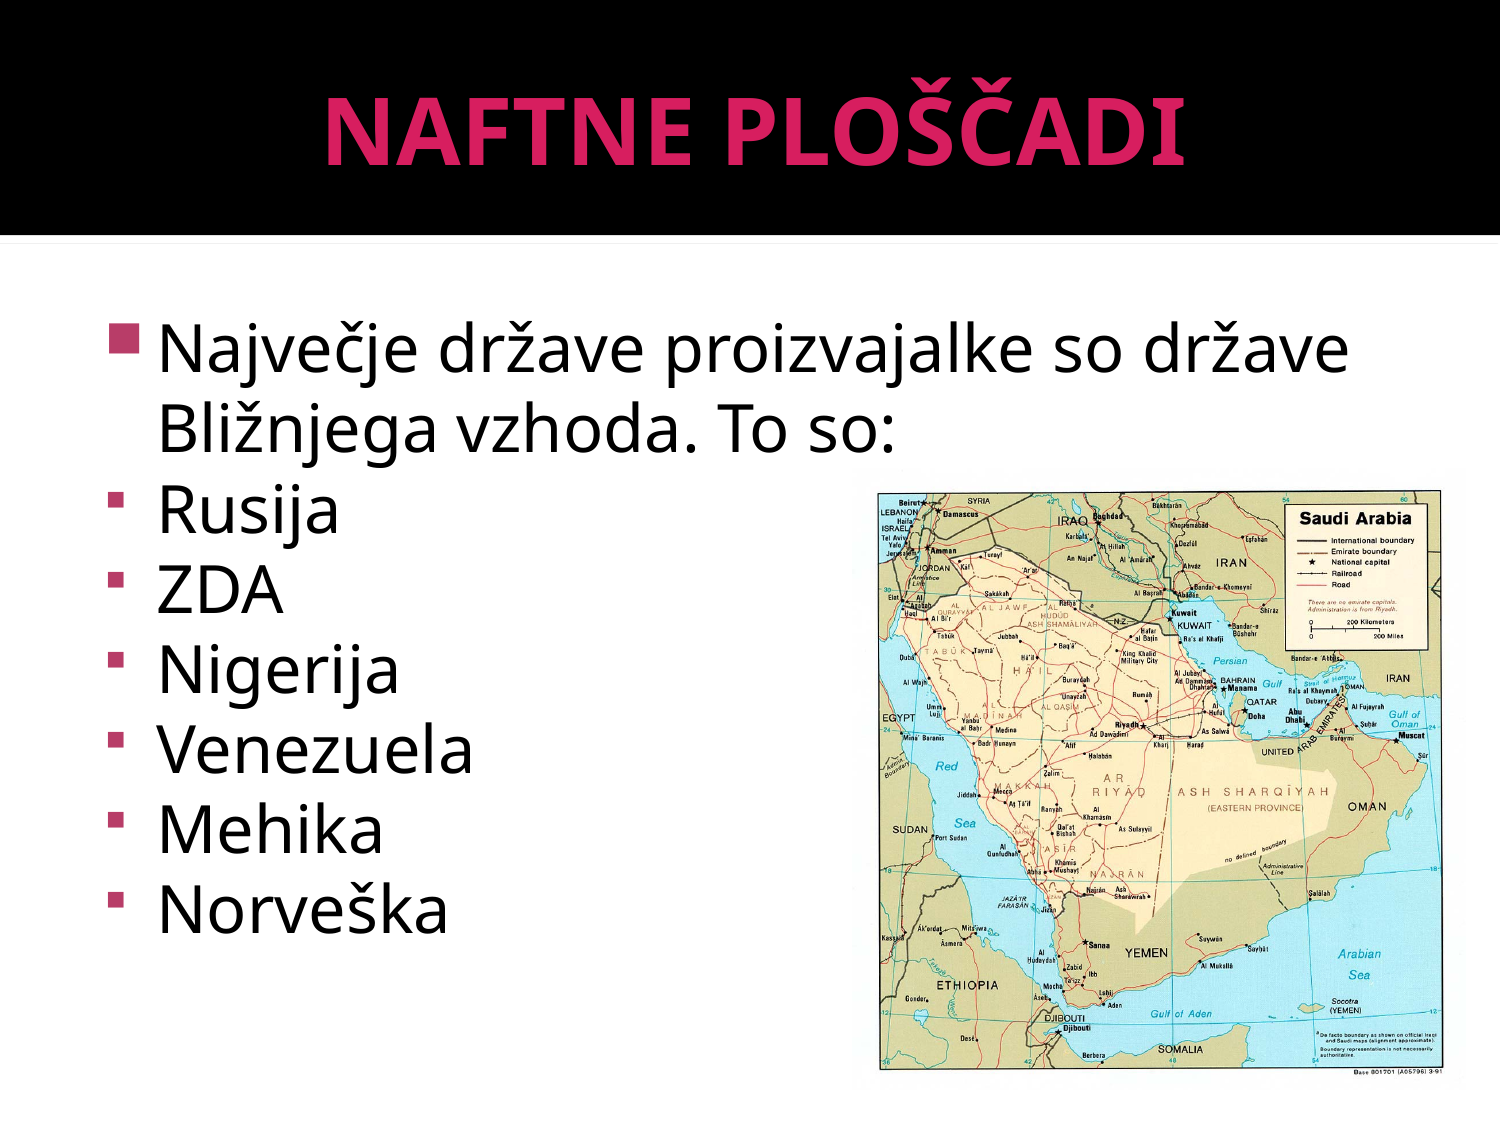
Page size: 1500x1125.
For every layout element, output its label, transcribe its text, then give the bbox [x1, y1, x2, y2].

list Največje države proizvajalke so države Bližnjega vzhoda. To so: Rusija ZDA Nigerija Venezuela Mehika Norveška [75, 291, 1425, 1050]
title NAFTNE PLOŠČADI [75, 25, 1425, 231]
picture [852, 468, 1466, 1090]
